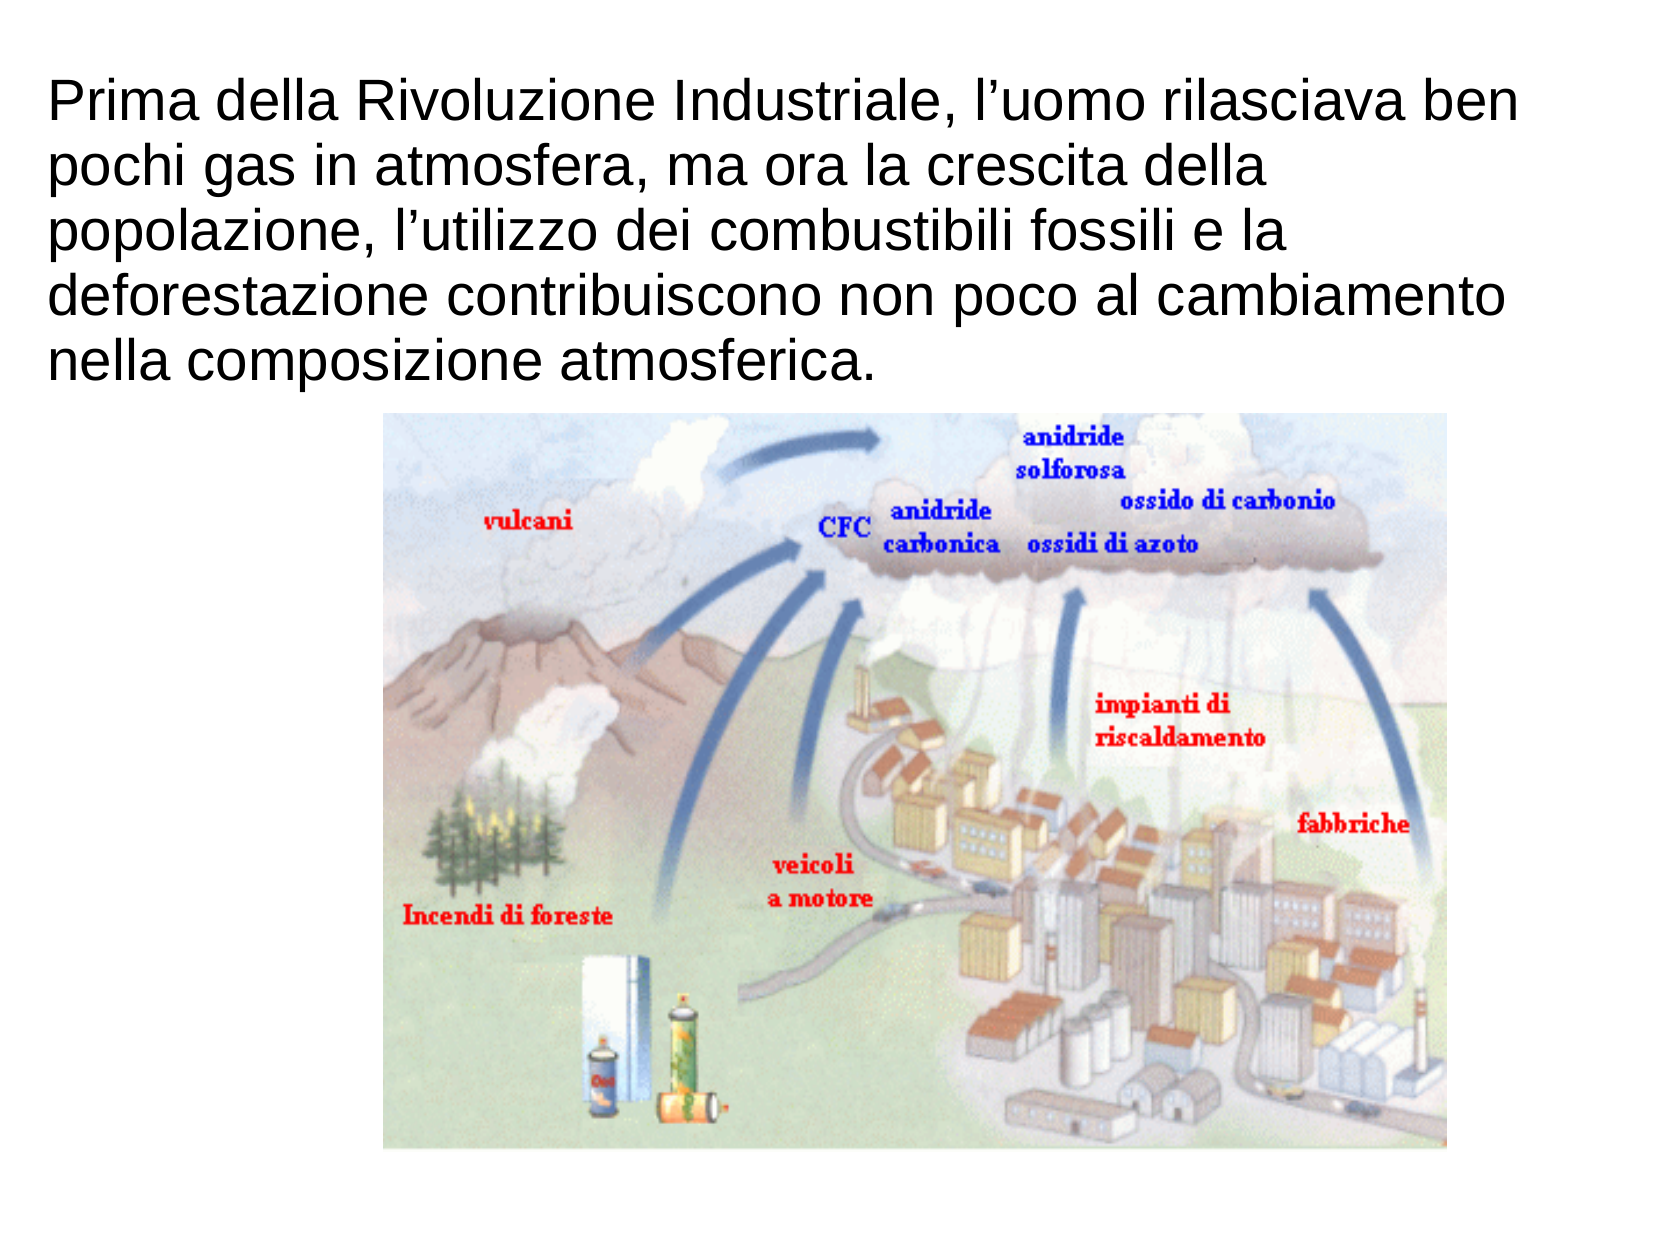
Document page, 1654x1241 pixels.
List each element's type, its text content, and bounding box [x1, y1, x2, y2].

list Prima della Rivoluzione Industriale, l’uomo rilasciava ben pochi gas in atmosfera, ma ora la crescita della popolazione, l’utilizzo dei combustibili fossili e la deforestazione contribuiscono non poco al cambiamento nella composizione atmosferica. [47, 67, 1536, 886]
picture [383, 413, 1447, 1152]
